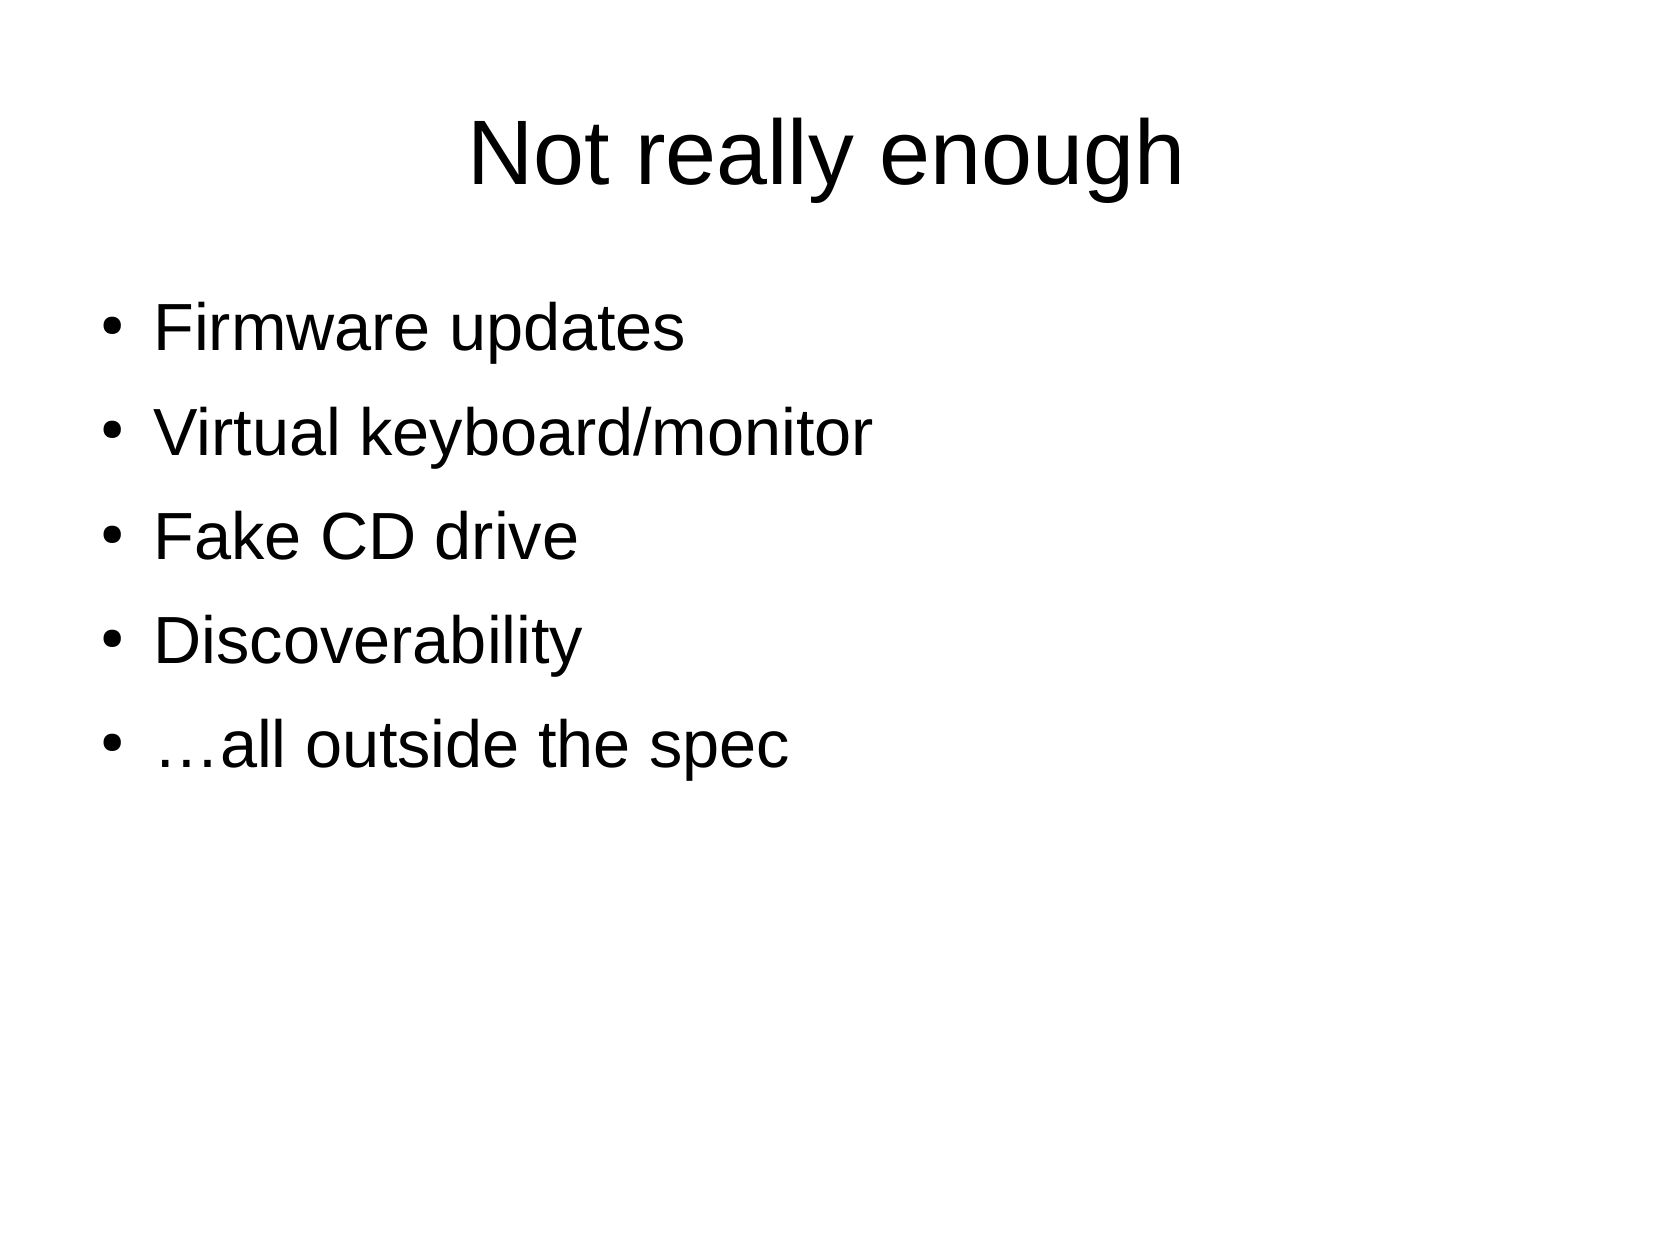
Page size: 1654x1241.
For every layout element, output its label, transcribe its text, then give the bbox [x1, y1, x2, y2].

list Firmware updates Virtual keyboard/monitor Fake CD drive Discoverability …all outside the spec [82, 290, 1571, 1010]
title Not really enough [82, 49, 1571, 257]
